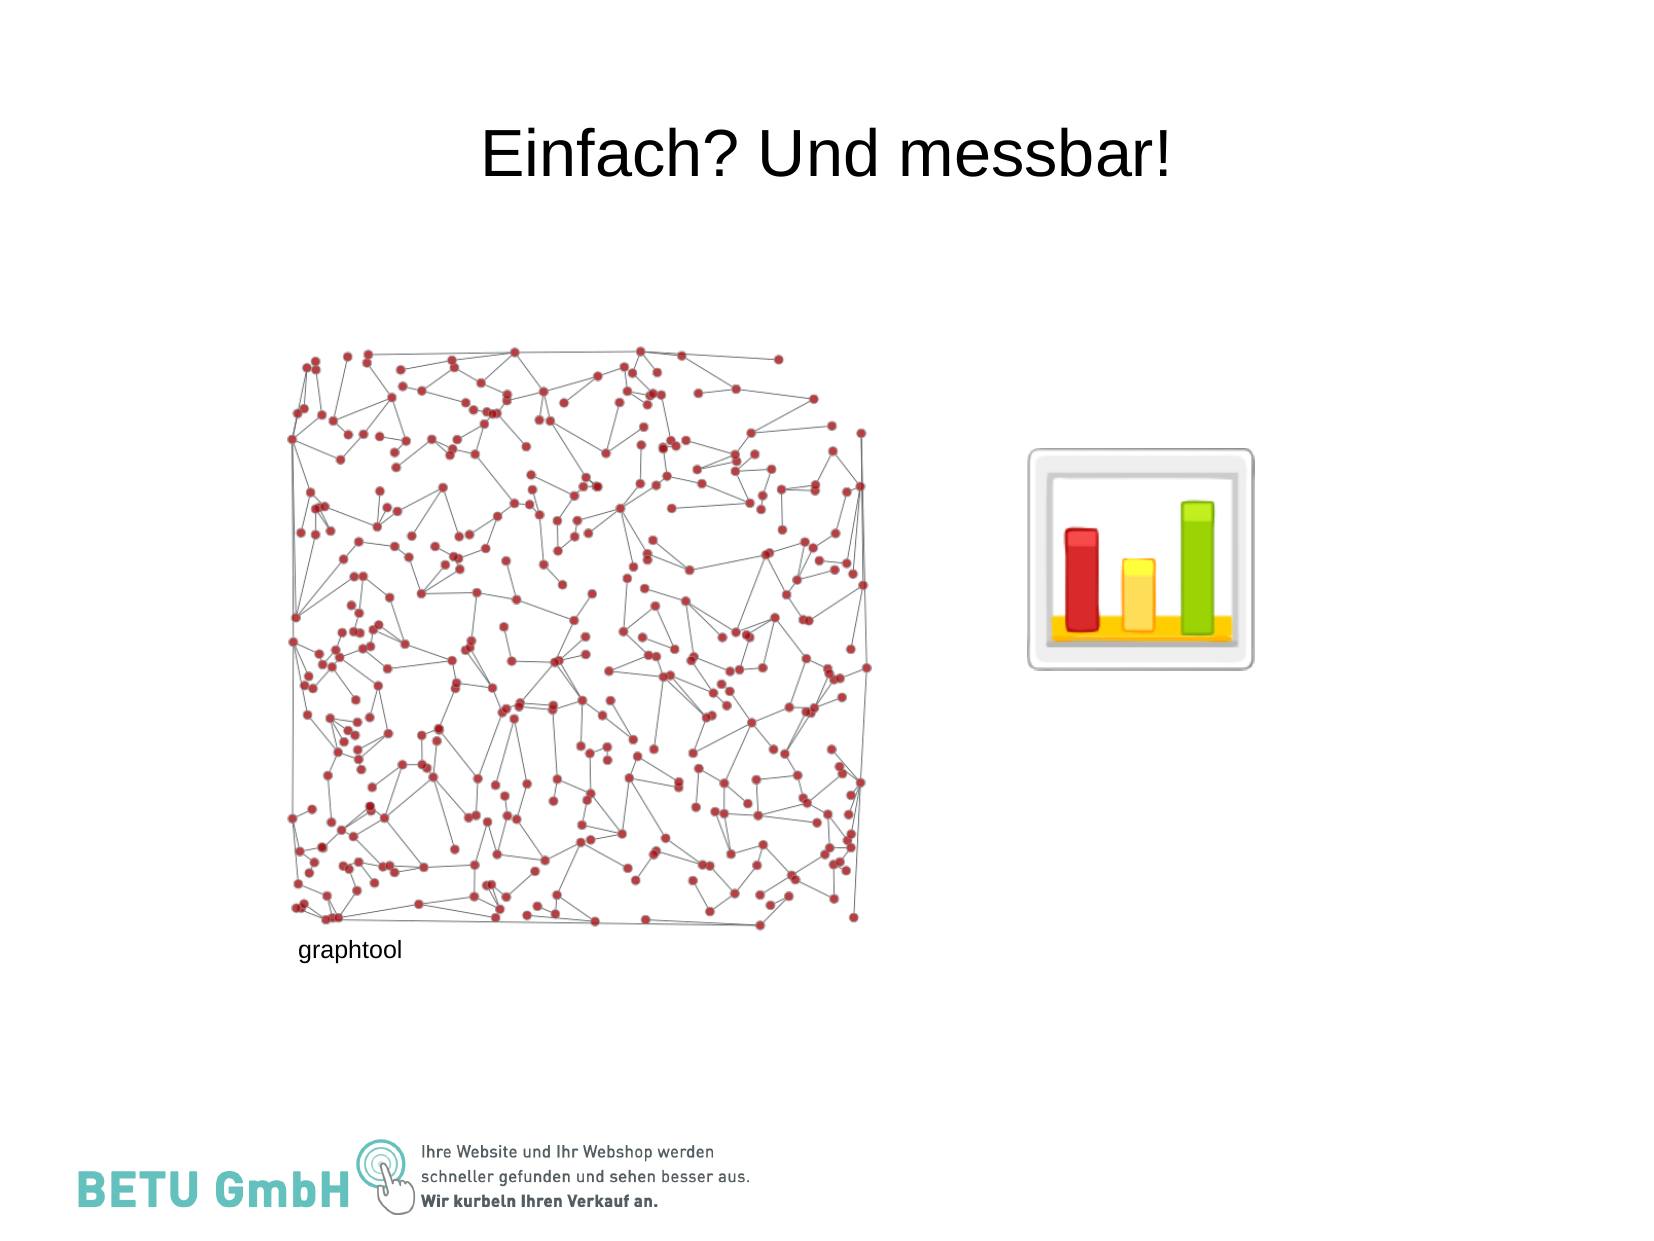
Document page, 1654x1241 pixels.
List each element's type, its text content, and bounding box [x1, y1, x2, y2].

picture [70, 1138, 815, 1216]
picture [271, 330, 888, 947]
text_box graphtool [283, 928, 418, 972]
title Einfach? Und messbar! [82, 49, 1571, 257]
picture [1027, 448, 1255, 671]
